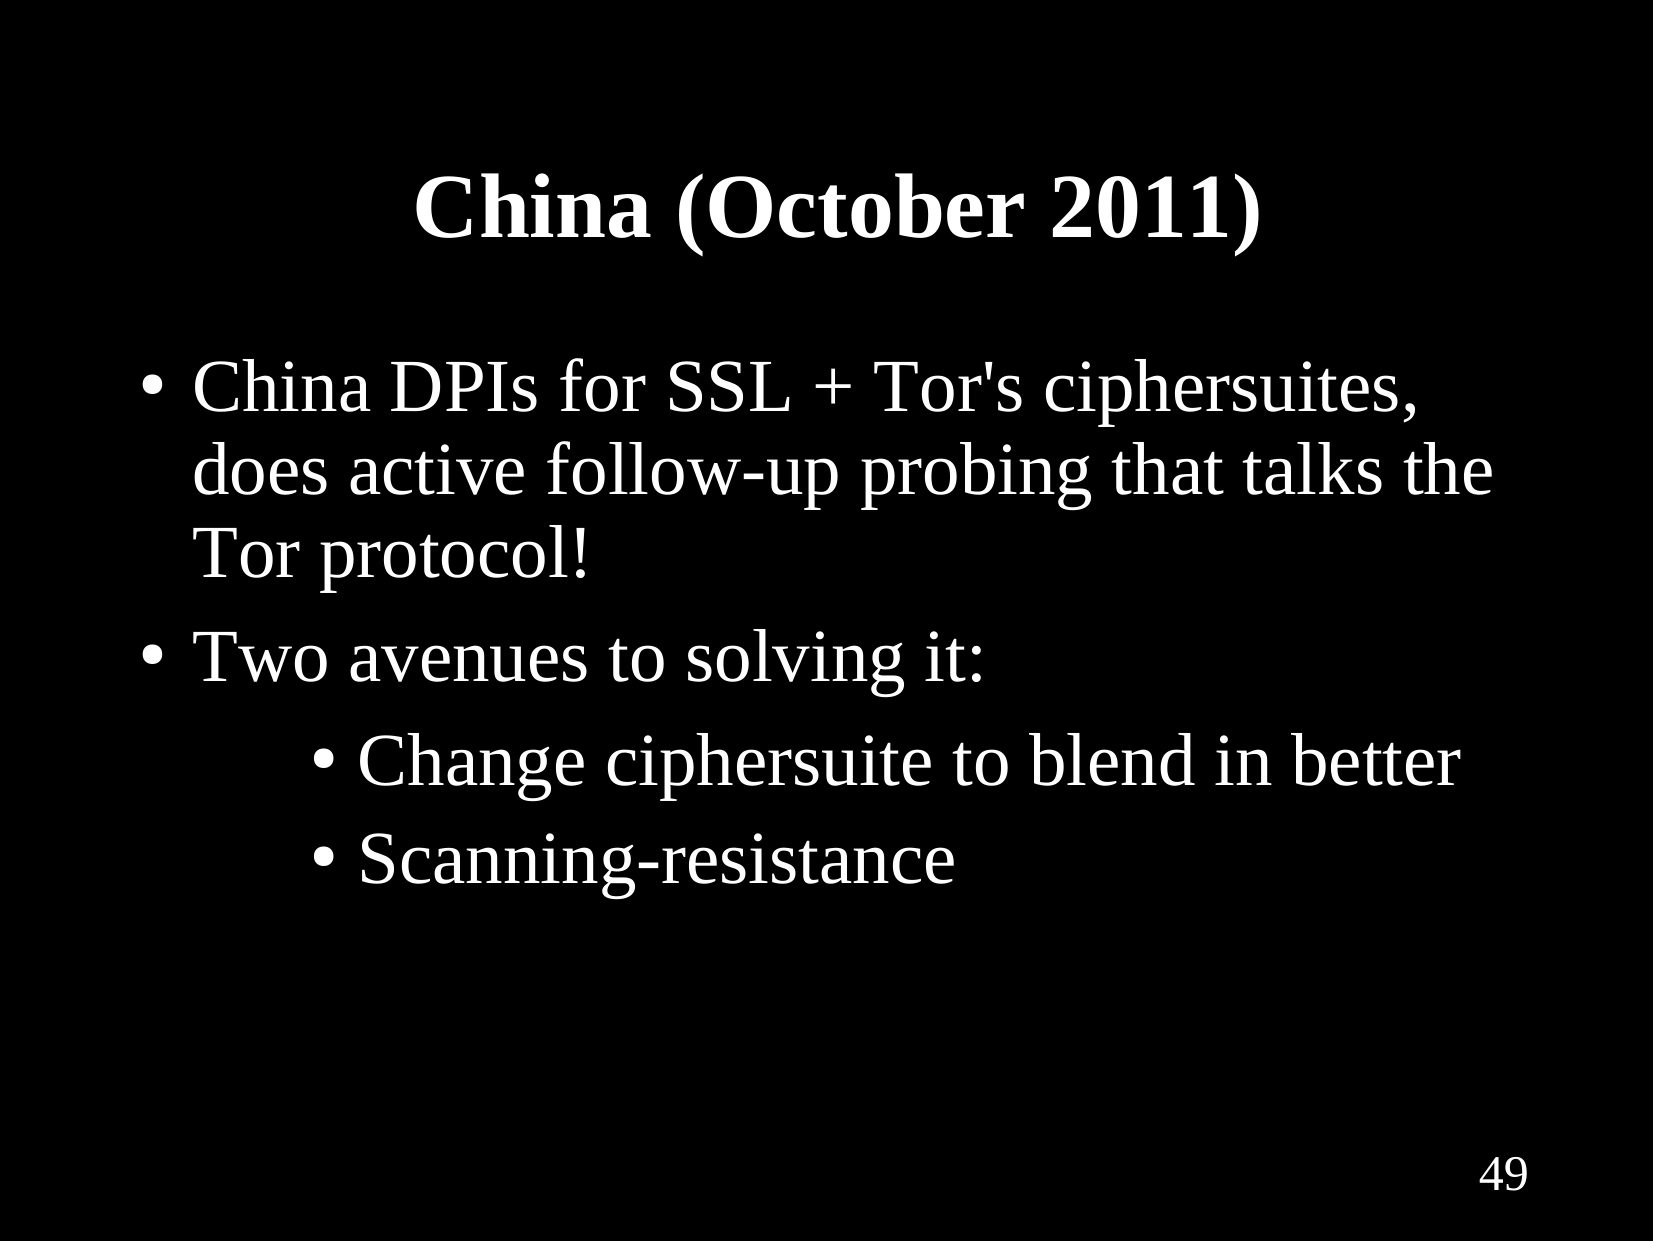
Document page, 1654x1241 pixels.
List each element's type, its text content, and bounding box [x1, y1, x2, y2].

title China (October 2011) [121, 102, 1534, 311]
list China DPIs for SSL + Tor's ciphersuites, does active follow-up probing that talks the Tor protocol! Two avenues to solving it: Change ciphersuite to blend in better Scanning-resistance [121, 344, 1534, 1127]
